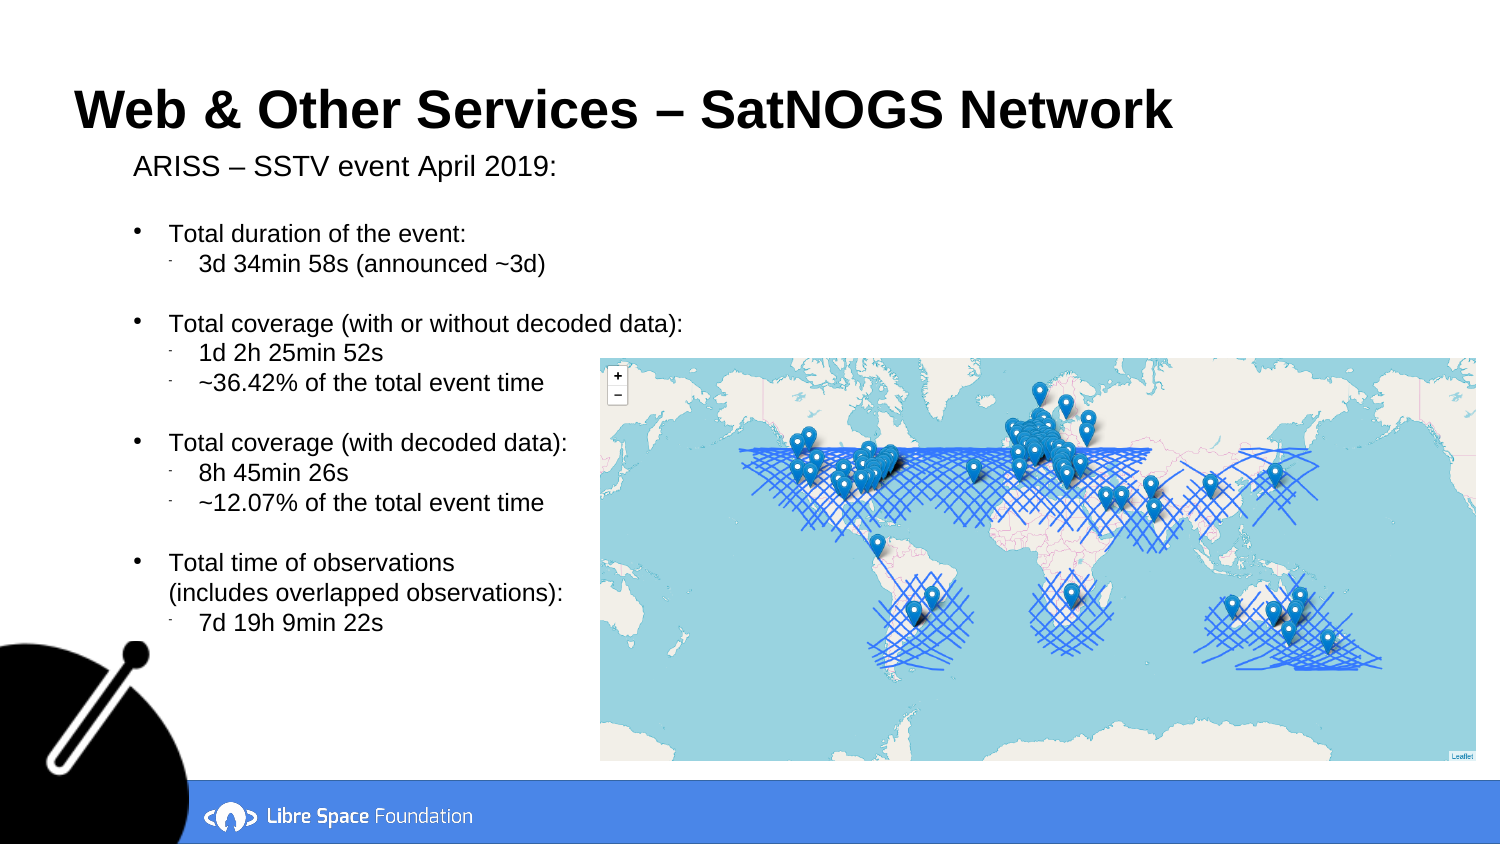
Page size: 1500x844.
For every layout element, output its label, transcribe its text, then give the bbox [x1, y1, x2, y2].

title Web & Other Services – SatNOGS Network [59, 59, 1231, 153]
text_box ARISS – SSTV event April 2019: Total duration of the event: 3d 34min 58s (announced ~3d) Total coverage (with or without decoded data): 1d 2h 25min 52s ~36.42% of the total event time Total coverage (with decoded data): 8h 45min 26s ~12.07% of the total event time Total time of observations (includes overlapped observations): 7d 19h 9min 22s [118, 132, 736, 648]
picture [204, 802, 472, 832]
picture [600, 358, 1476, 761]
picture [0, 641, 189, 844]
